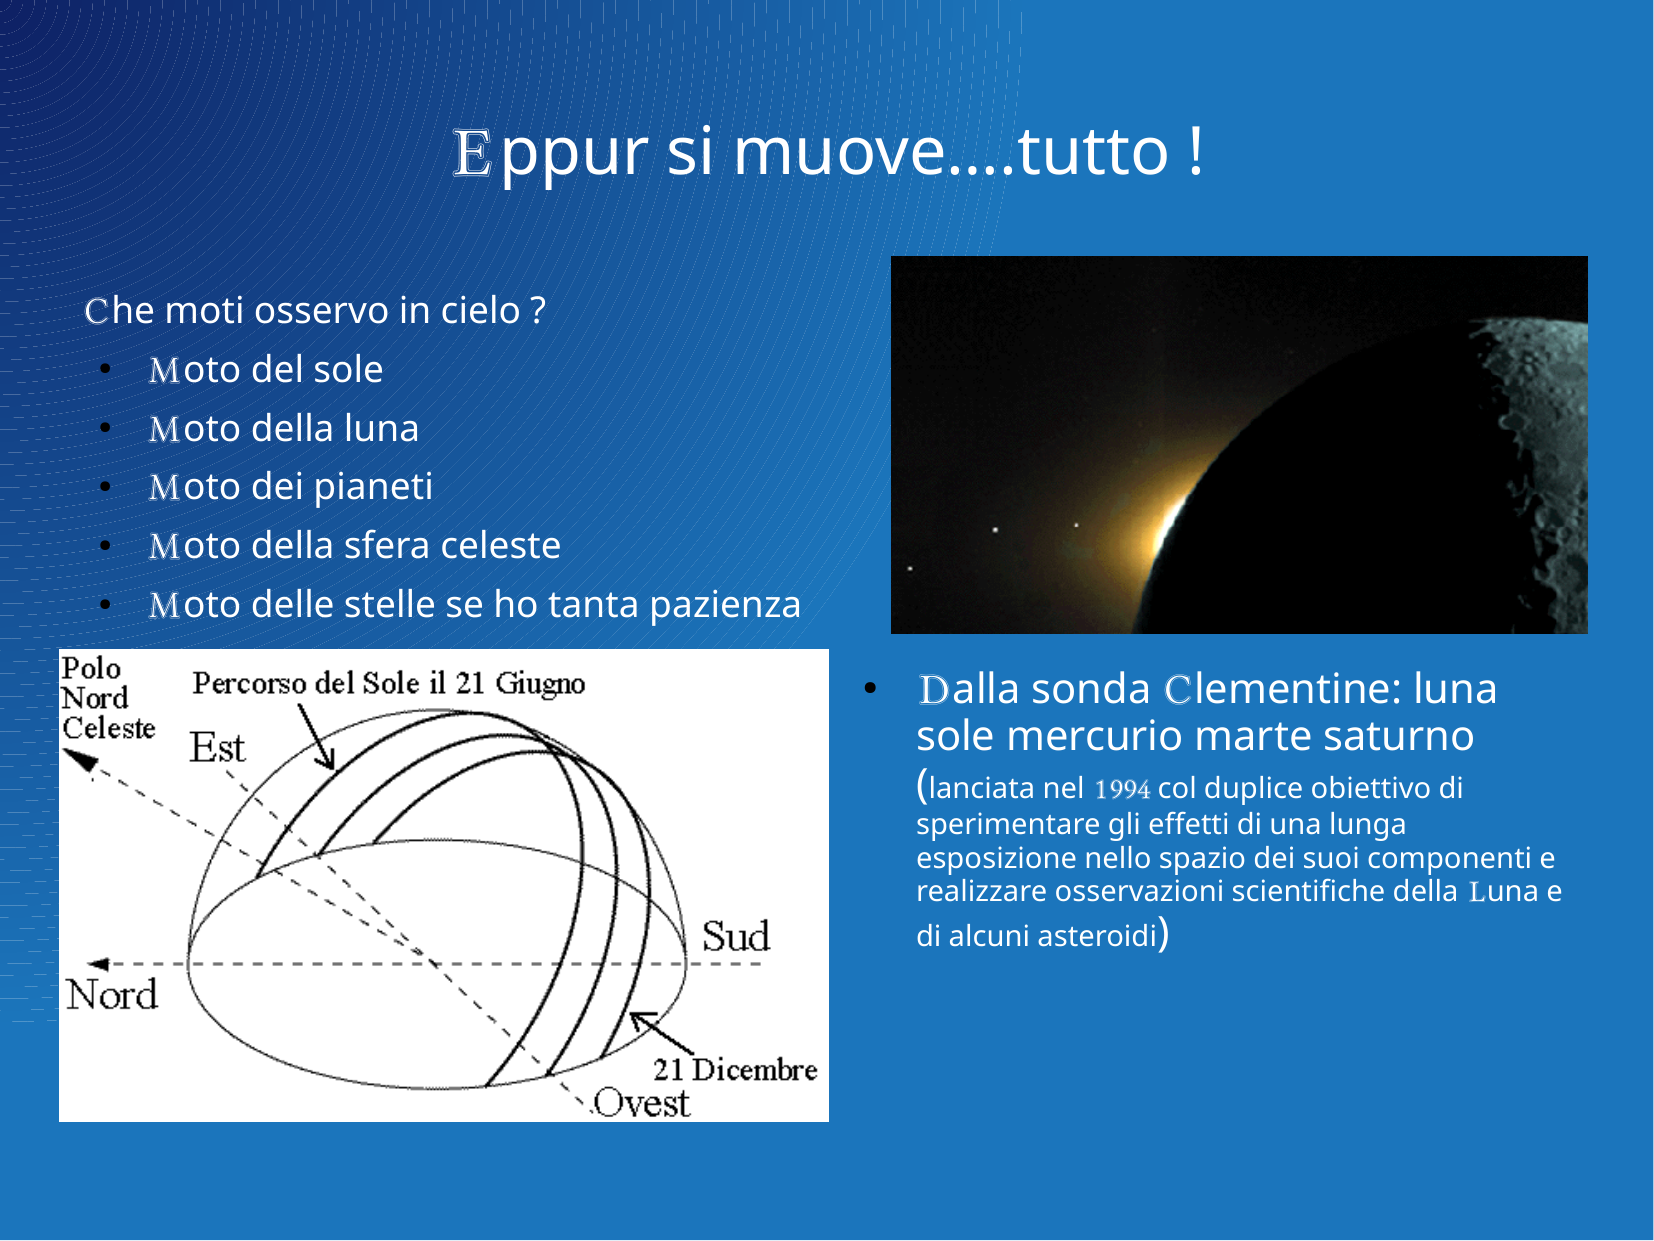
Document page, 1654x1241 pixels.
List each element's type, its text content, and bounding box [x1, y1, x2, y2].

title Eppur si muove….tutto ! [82, 49, 1571, 257]
picture [59, 649, 829, 1123]
picture [891, 256, 1588, 634]
list Dalla sonda Clementine: luna sole mercurio marte saturno (lanciata nel 1994 col duplice obiettivo di sperimentare gli effetti di una lunga esposizione nello spazio dei suoi componenti e realizzare osservazioni scientifiche della Luna e di alcuni asteroidi) [845, 665, 1572, 1009]
list Che moti osservo in cielo ? Moto del sole Moto della luna Moto dei pianeti Moto della sfera celeste Moto delle stelle se ho tanta pazienza [82, 290, 809, 634]
